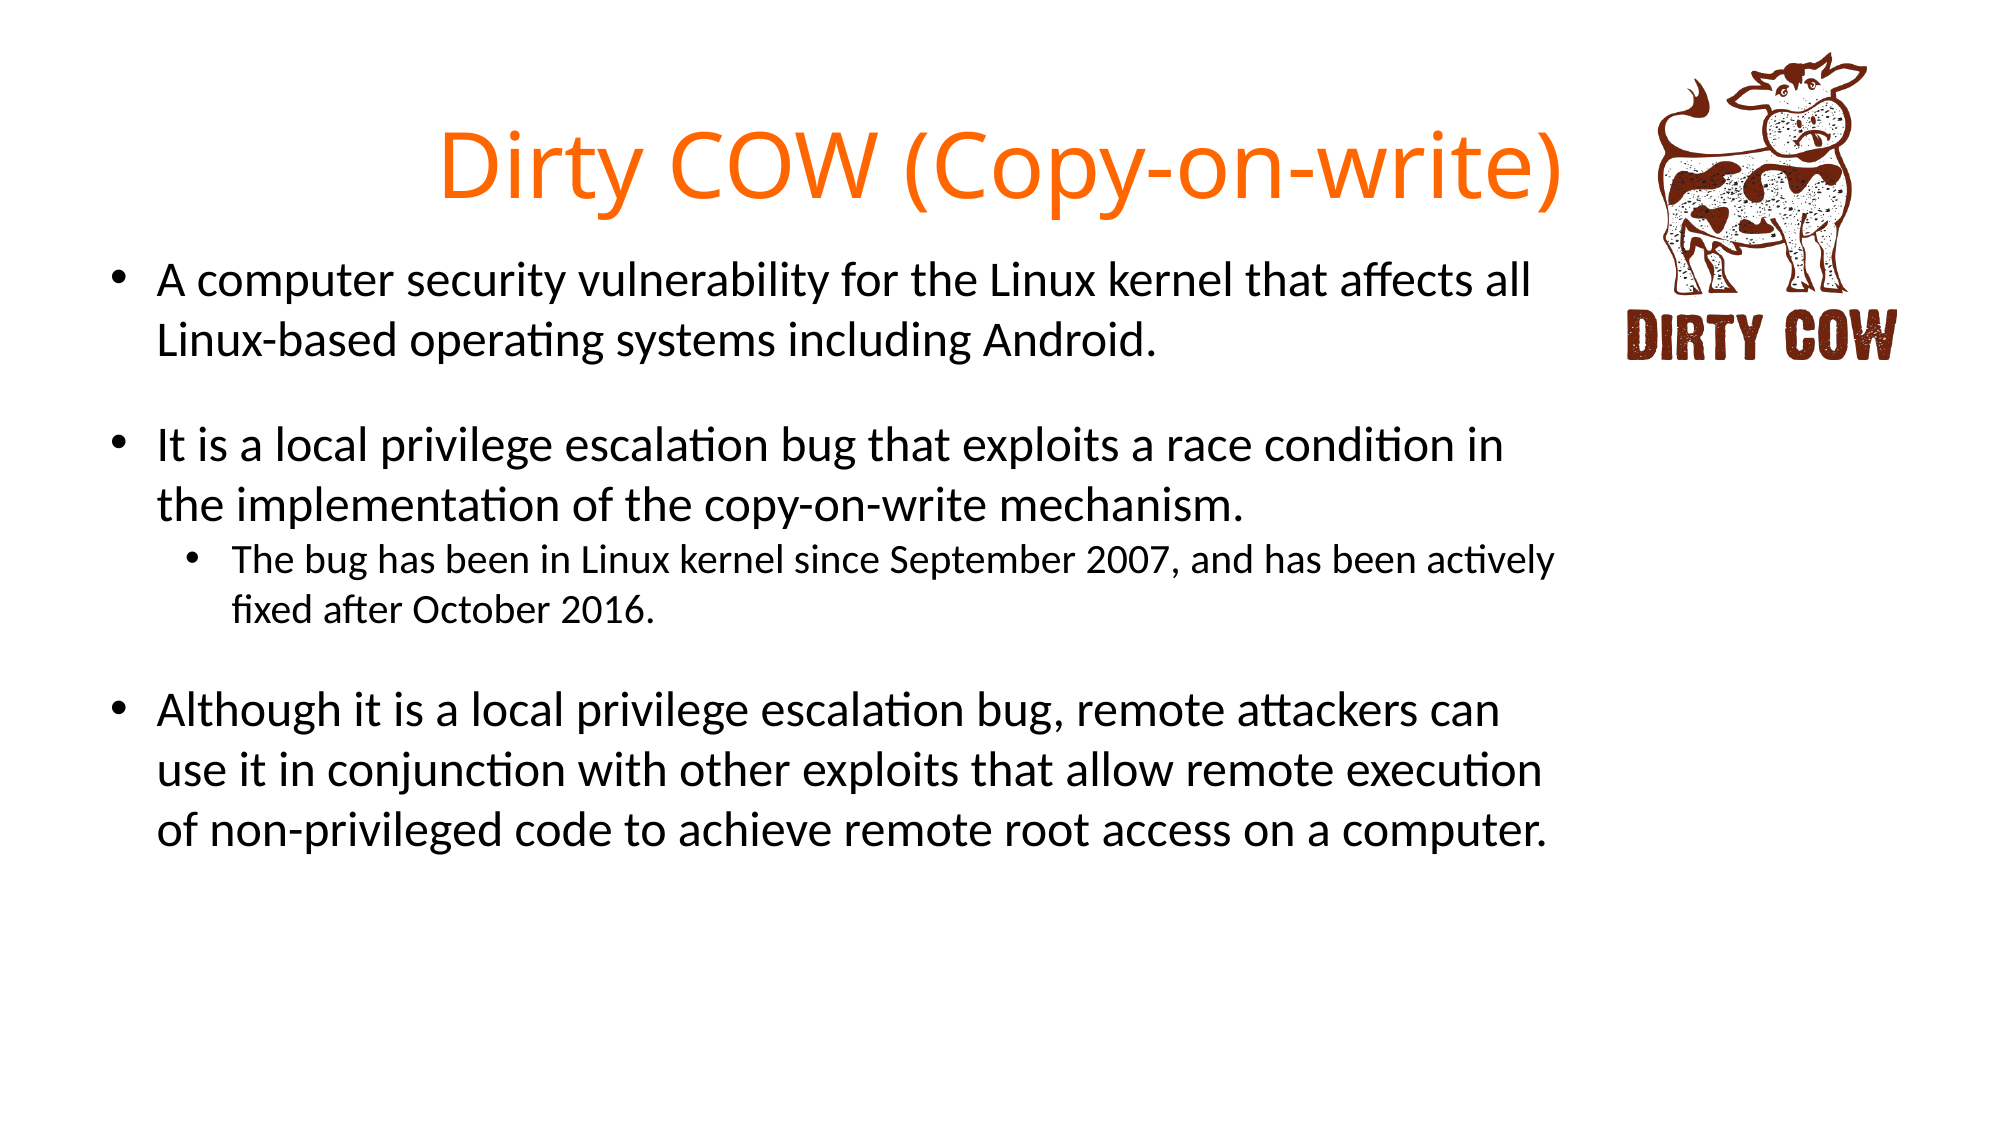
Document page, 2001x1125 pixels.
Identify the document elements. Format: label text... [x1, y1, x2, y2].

title Dirty COW (Copy-on-write) [137, 59, 1600, 278]
text_box A computer security vulnerability for the Linux kernel that affects all Linux-based operating systems including Android. It is a local privilege escalation bug that exploits a race condition in the implementation of the copy-on-write mechanism. The bug has been in Linux kernel since September 2007, and has been actively fixed after October 2016. Although it is a local privilege escalation bug, remote attackers can use it in conjunction with other exploits that allow remote execution of non-privileged code to achieve remote root access on a computer. [95, 239, 1593, 1000]
picture [1600, 21, 1924, 391]
